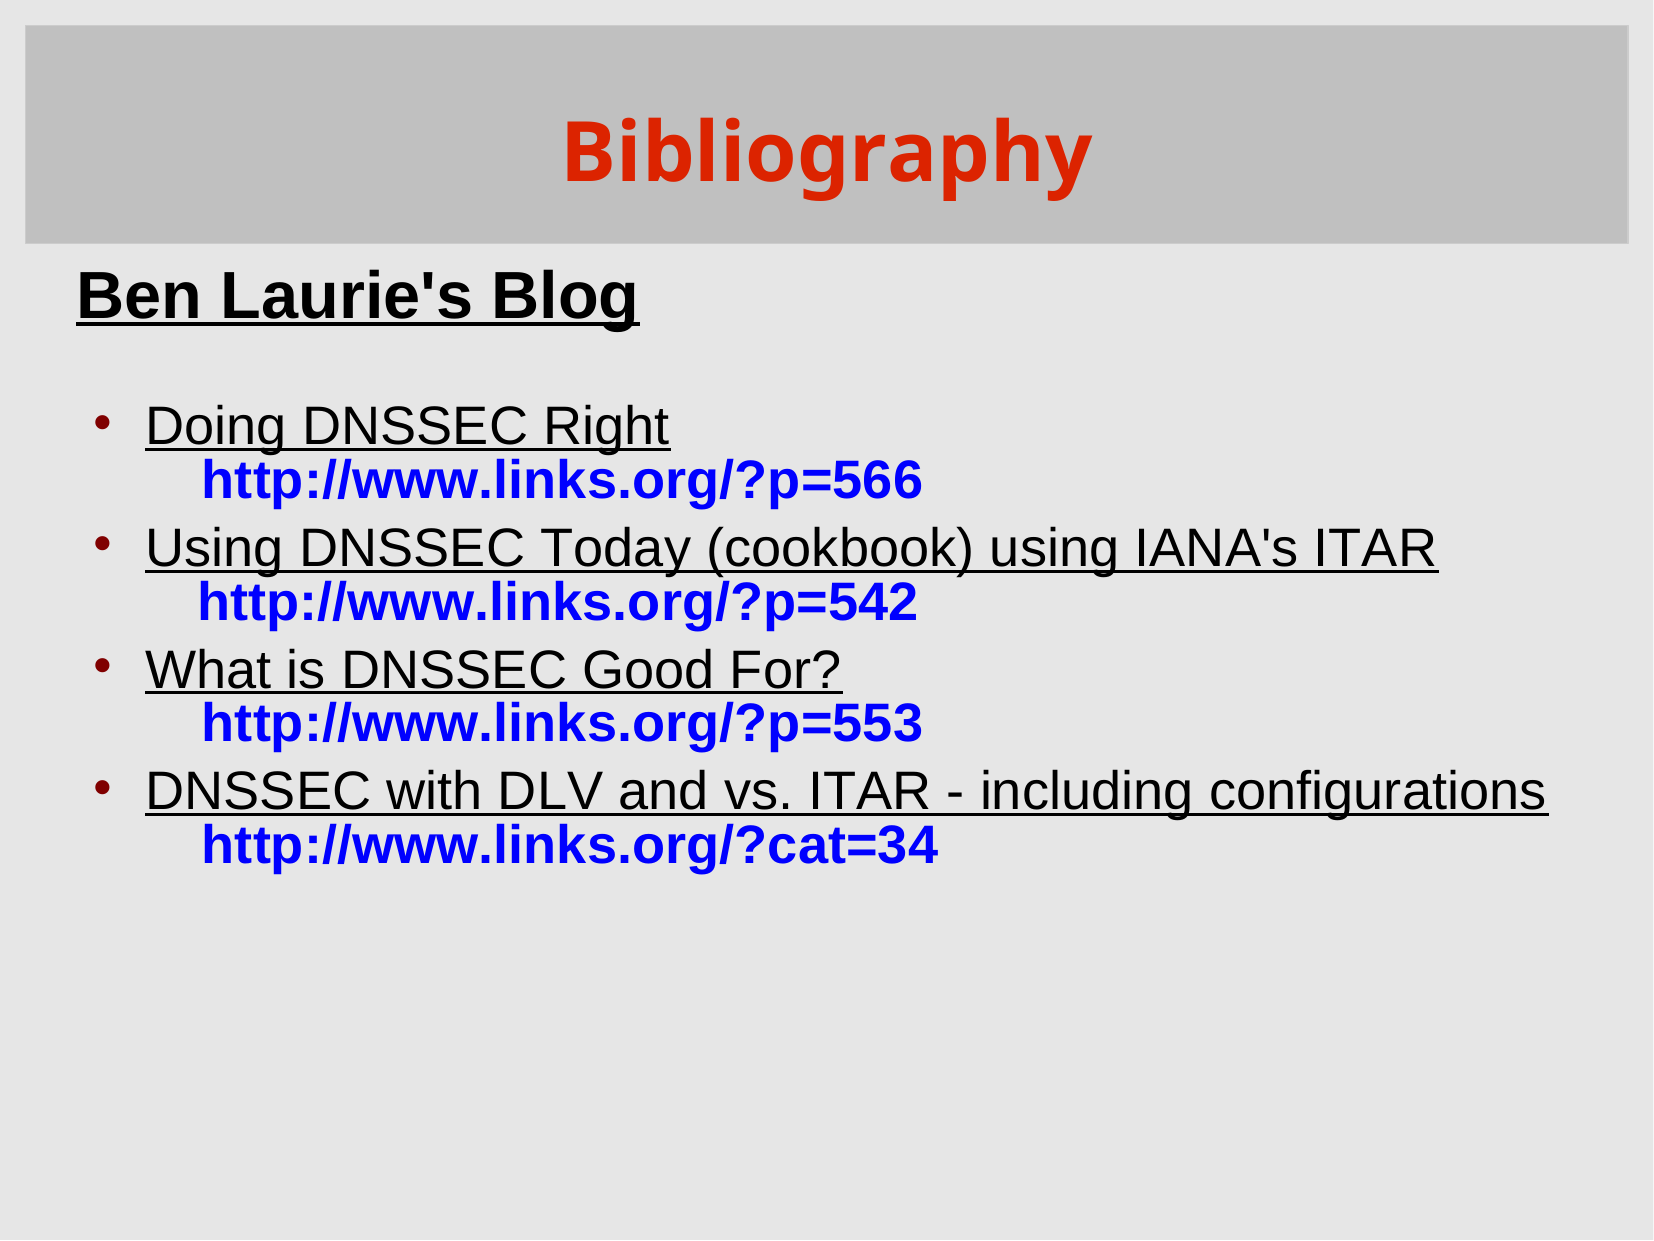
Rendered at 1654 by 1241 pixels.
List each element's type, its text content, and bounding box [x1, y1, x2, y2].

list Ben Laurie's Blog Doing DNSSEC Right http://www.links.org/?p=566 Using DNSSEC Today (cookbook) using IANA's ITAR http://www.links.org/?p=542 What is DNSSEC Good For? http://www.links.org/?p=553 DNSSEC with DLV and vs. ITAR - including configurations http://www.links.org/?cat=34 [59, 265, 1593, 1179]
title Bibliography [121, 46, 1532, 253]
